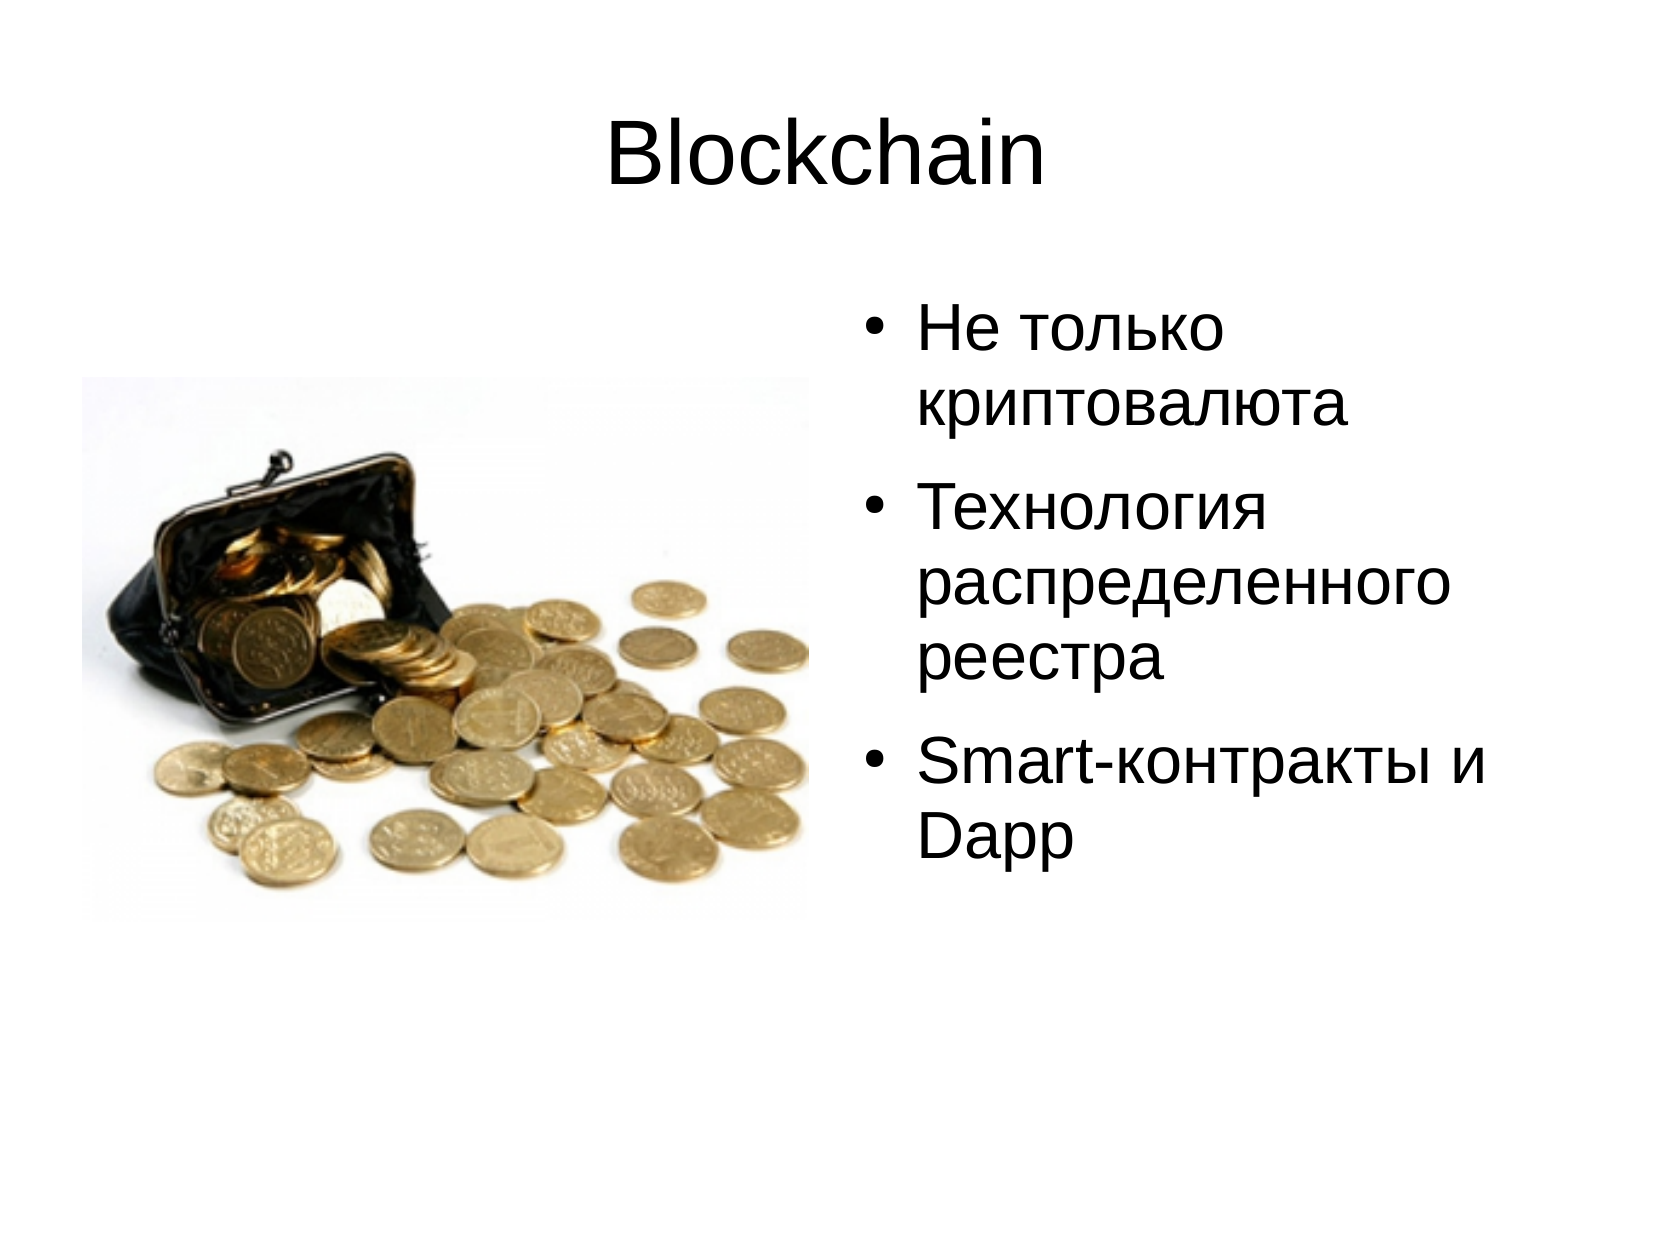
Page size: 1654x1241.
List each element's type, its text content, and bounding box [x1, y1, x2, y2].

title Blockchain [82, 49, 1571, 257]
picture [82, 377, 809, 923]
list Не только криптовалюта Технология распределенного реестра Smart-контракты и Dapp [845, 290, 1572, 1010]
